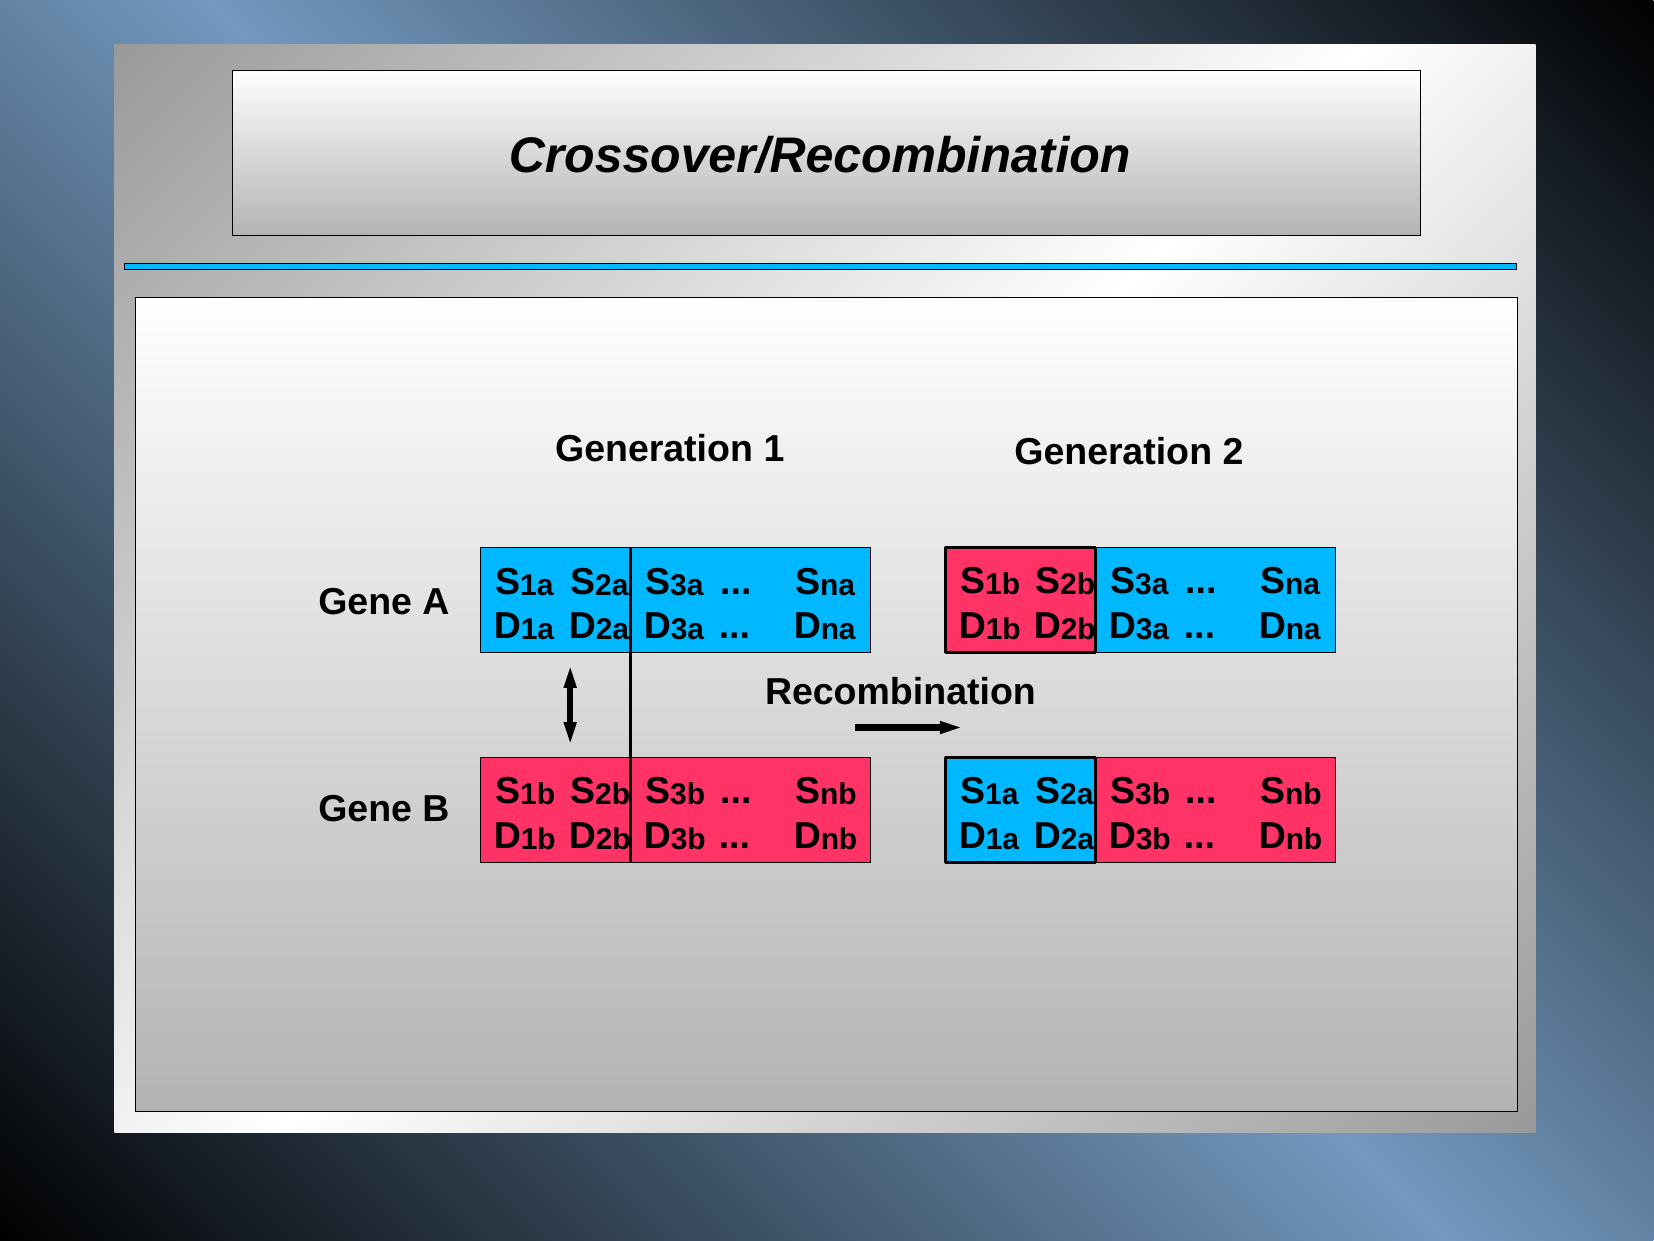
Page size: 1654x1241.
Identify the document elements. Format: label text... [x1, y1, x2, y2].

text_box D1b D2b D3b ... Dnb [632, 814, 859, 863]
text_box S1b S2b S3b ... Snb [632, 769, 858, 814]
text_box Crossover/Recombination [246, 127, 1407, 195]
text_box D1a D2a D3a ... Dna [493, 604, 629, 653]
text_box D1a D2a D3b ... Dnb [958, 814, 1324, 863]
text_box Gene A [318, 580, 451, 623]
text_box Gene B [318, 787, 451, 830]
text_box S1a S2a S3b ... Snb [960, 769, 1323, 814]
text_box [232, 70, 1421, 236]
text_box S1a S2a S3a ... Sna [495, 560, 629, 604]
text_box D1a D2a D3a ... Dna [632, 604, 858, 653]
text_box [124, 263, 1517, 270]
text_box S1b S2b S3b ... Snb [495, 769, 629, 814]
text_box [135, 297, 1518, 1112]
text_box D1b D2b D3a ... Dna [958, 604, 1323, 653]
text_box D1b D2b D3b ... Dnb [493, 814, 629, 863]
text_box S1a S2a S3a ... Sna [632, 560, 857, 604]
text_box Generation 2 [1014, 430, 1246, 473]
text_box S1b S2b S3a ... Sna [960, 559, 1322, 604]
text_box Recombination [765, 670, 1039, 713]
text_box Generation 1 [555, 427, 785, 470]
